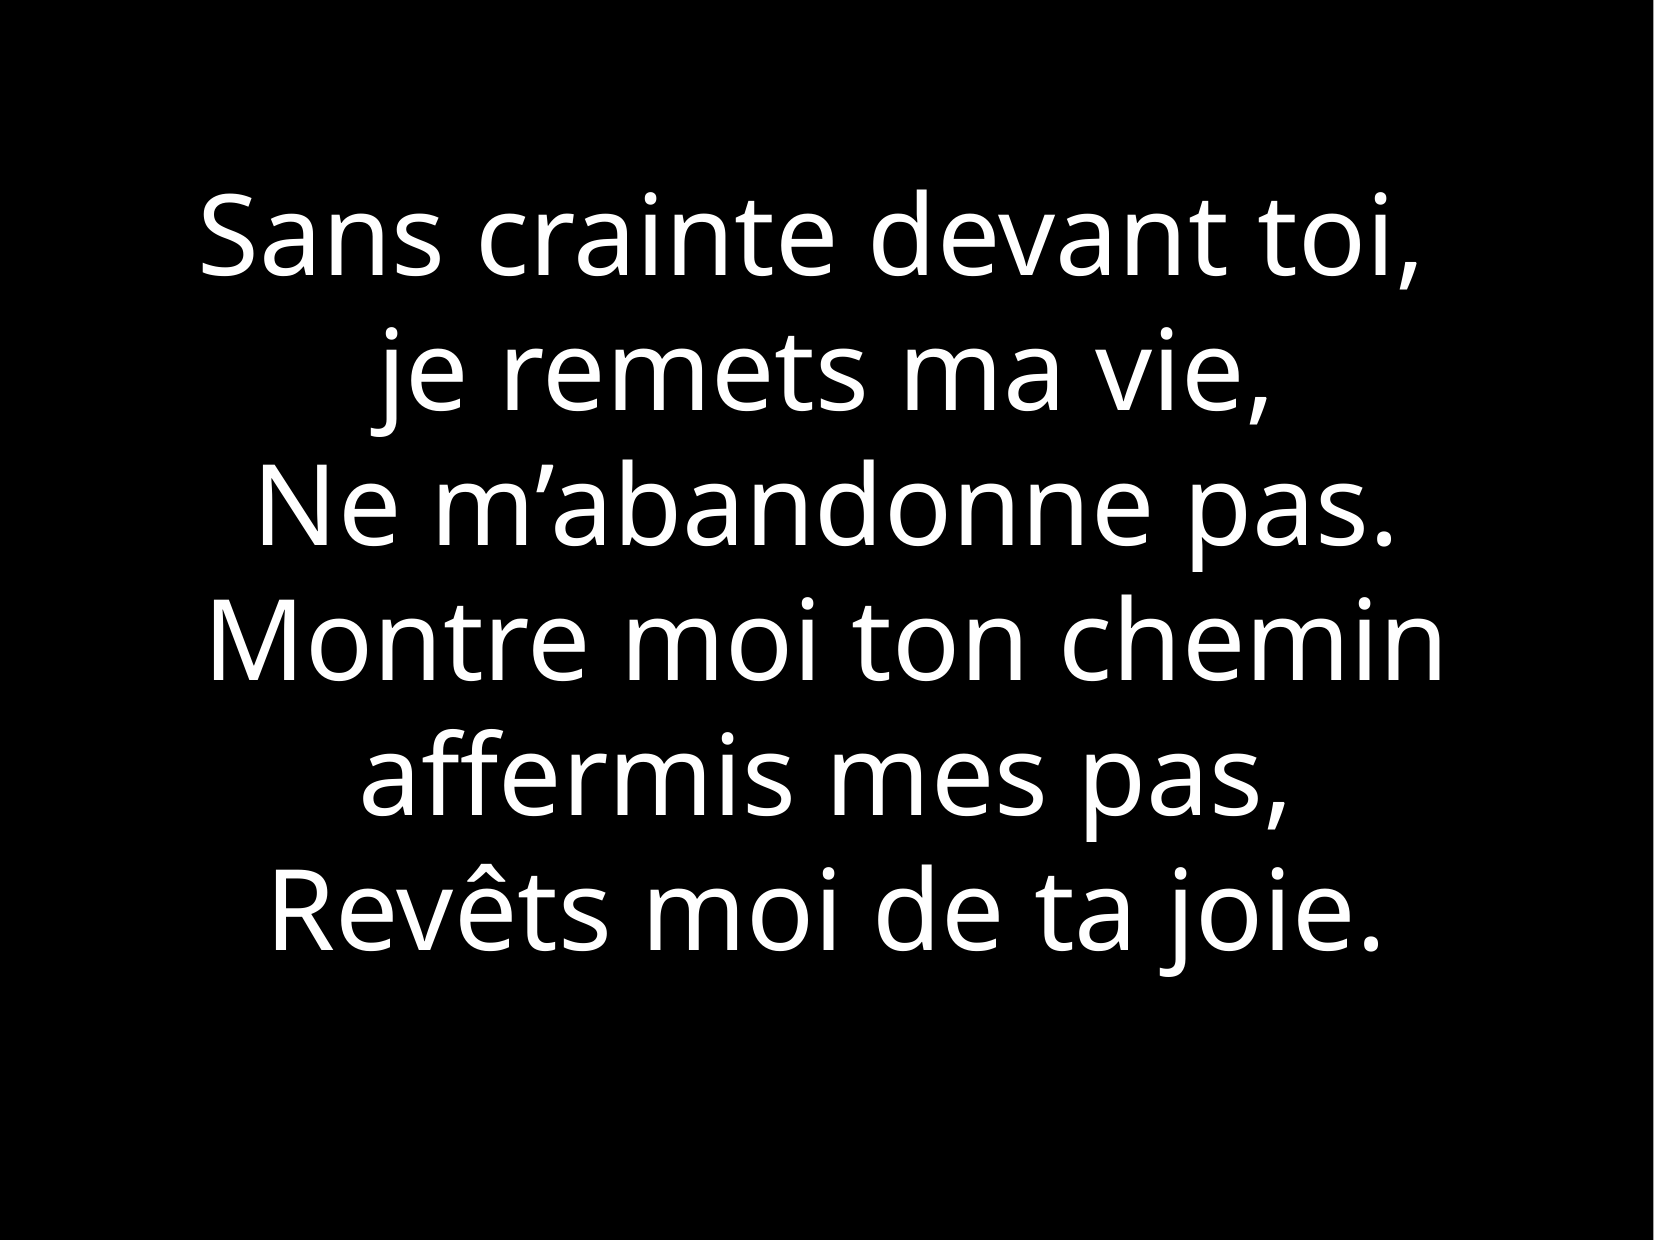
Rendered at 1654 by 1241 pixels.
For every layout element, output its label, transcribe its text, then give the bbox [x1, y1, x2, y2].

text_box Sans crainte devant toi, je remets ma vie, Ne m’abandonne pas. Montre moi ton chemin affermis mes pas, Revêts moi de ta joie. [0, 346, 1654, 925]
